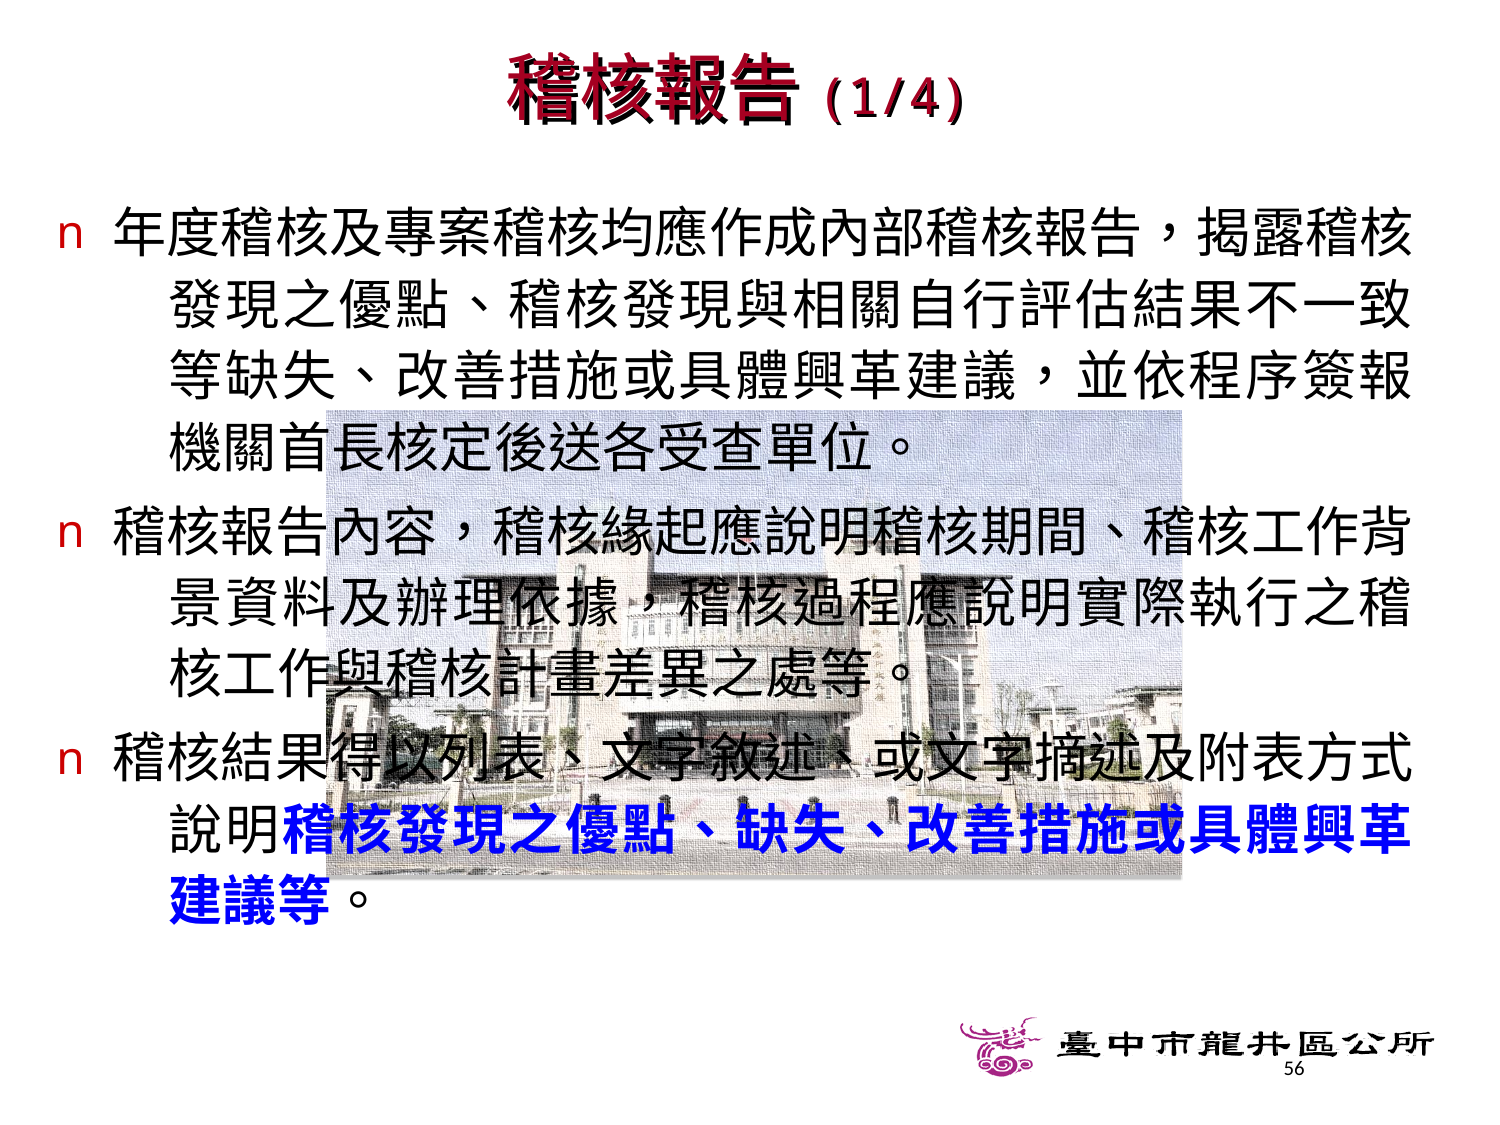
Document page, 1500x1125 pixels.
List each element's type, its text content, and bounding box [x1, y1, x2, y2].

title 稽核報告(1/4) [100, 33, 1376, 138]
text_box 56 [1268, 1047, 1500, 1123]
text_box 年度稽核及專案稽核均應作成內部稽核報告，揭露稽核發現之優點、稽核發現與相關自行評估結果不一致等缺失、改善措施或具體興革建議，並依程序簽報機關首長核定後送各受查單位。 稽核報告內容，稽核緣起應說明稽核期間、稽核工作背景資料及辦理依據，稽核過程應說明實際執行之稽核工作與稽核計畫差異之處等。 稽核結果得以列表、文字敘述、或文字摘述及附表方式說明稽核發現之優點、缺失、改善措施或具體興革建議等。 [41, 185, 1429, 1000]
